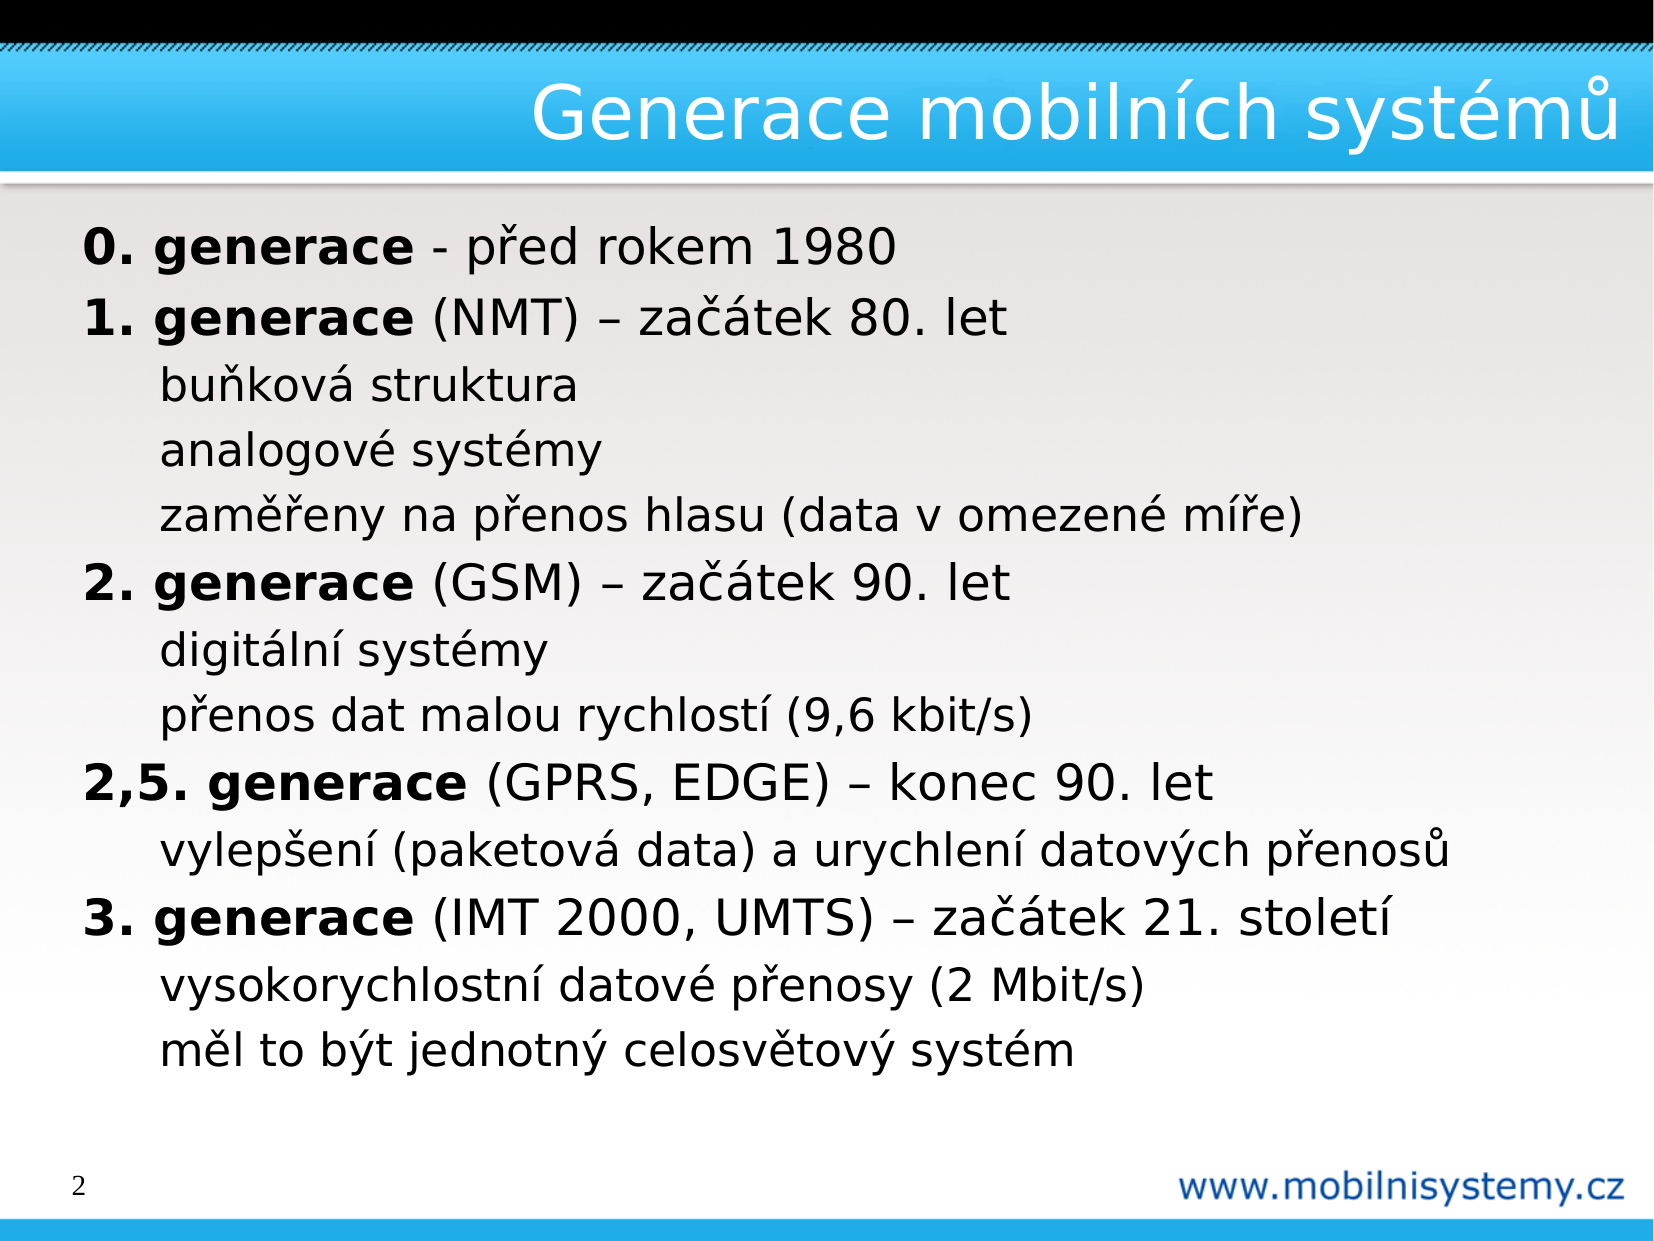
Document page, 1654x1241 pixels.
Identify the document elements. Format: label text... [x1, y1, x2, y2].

list 0. generace - před rokem 1980 1. generace (NMT) – začátek 80. let buňková struktura analogové systémy zaměřeny na přenos hlasu (data v omezené míře) 2. generace (GSM) – začátek 90. let digitální systémy přenos dat malou rychlostí (9,6 kbit/s) 2,5. generace (GPRS, EDGE) – konec 90. let vylepšení (paketová data) a urychlení datových přenosů 3. generace (IMT 2000, UMTS) – začátek 21. století vysokorychlostní datové přenosy (2 Mbit/s) měl to být jednotný celosvětový systém [64, 218, 1565, 1093]
picture [0, 0, 1654, 1241]
title Generace mobilních systémů [29, 49, 1625, 178]
